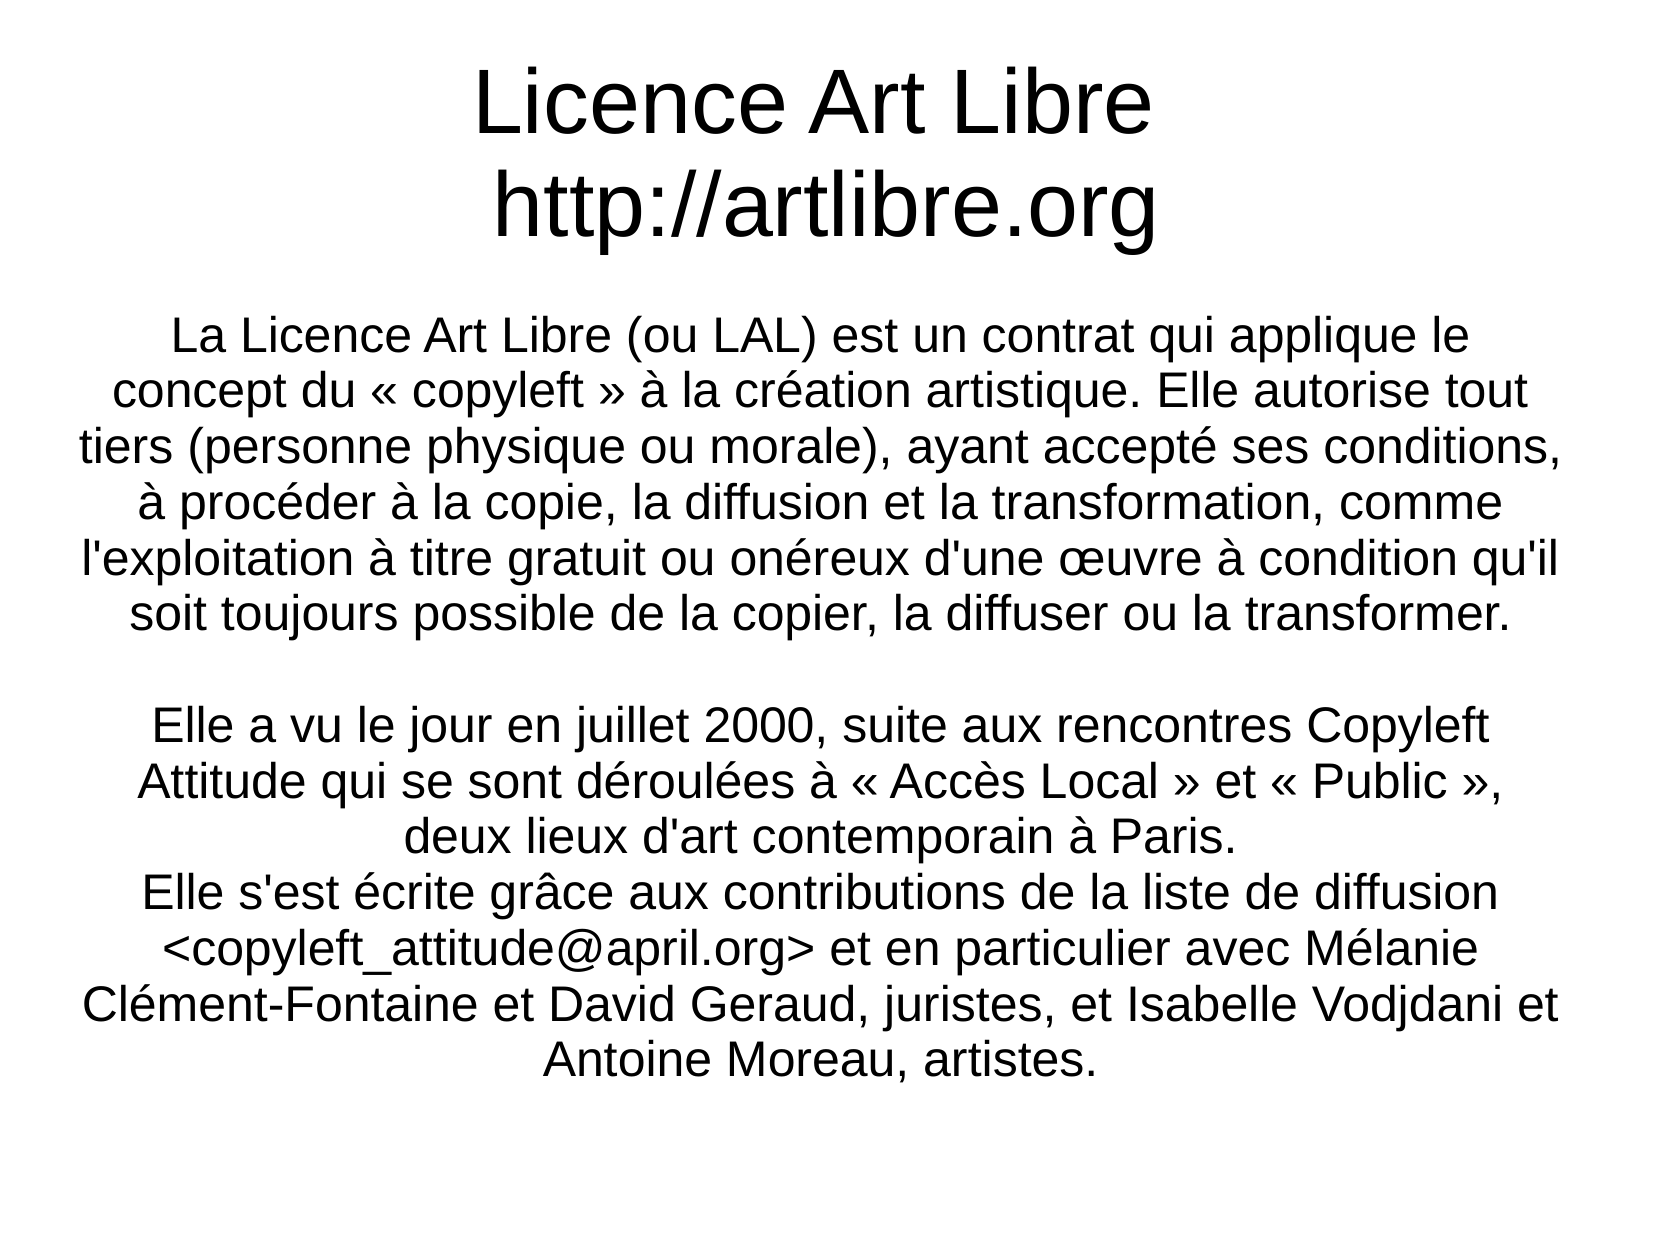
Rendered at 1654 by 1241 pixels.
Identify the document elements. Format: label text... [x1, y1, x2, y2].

title Licence Art Libre http://artlibre.org [82, 50, 1571, 256]
subtitle La Licence Art Libre (ou LAL) est un contrat qui applique le concept du « copyleft » à la création artistique. Elle autorise tout tiers (personne physique ou morale), ayant accepté ses conditions, à procéder à la copie, la diffusion et la transformation, comme l'exploitation à titre gratuit ou onéreux d'une œuvre à condition qu'il soit toujours possible de la copier, la diffuser ou la transformer. Elle a vu le jour en juillet 2000, suite aux rencontres Copyleft Attitude qui se sont déroulées à « Accès Local » et « Public », deux lieux d'art contemporain à Paris. Elle s'est écrite grâce aux contributions de la liste de diffusion <copyleft_attitude@april.org> et en particulier avec Mélanie Clément-Fontaine et David Geraud, juristes, et Isabelle Vodjdani et Antoine Moreau, artistes. [76, 295, 1565, 1099]
